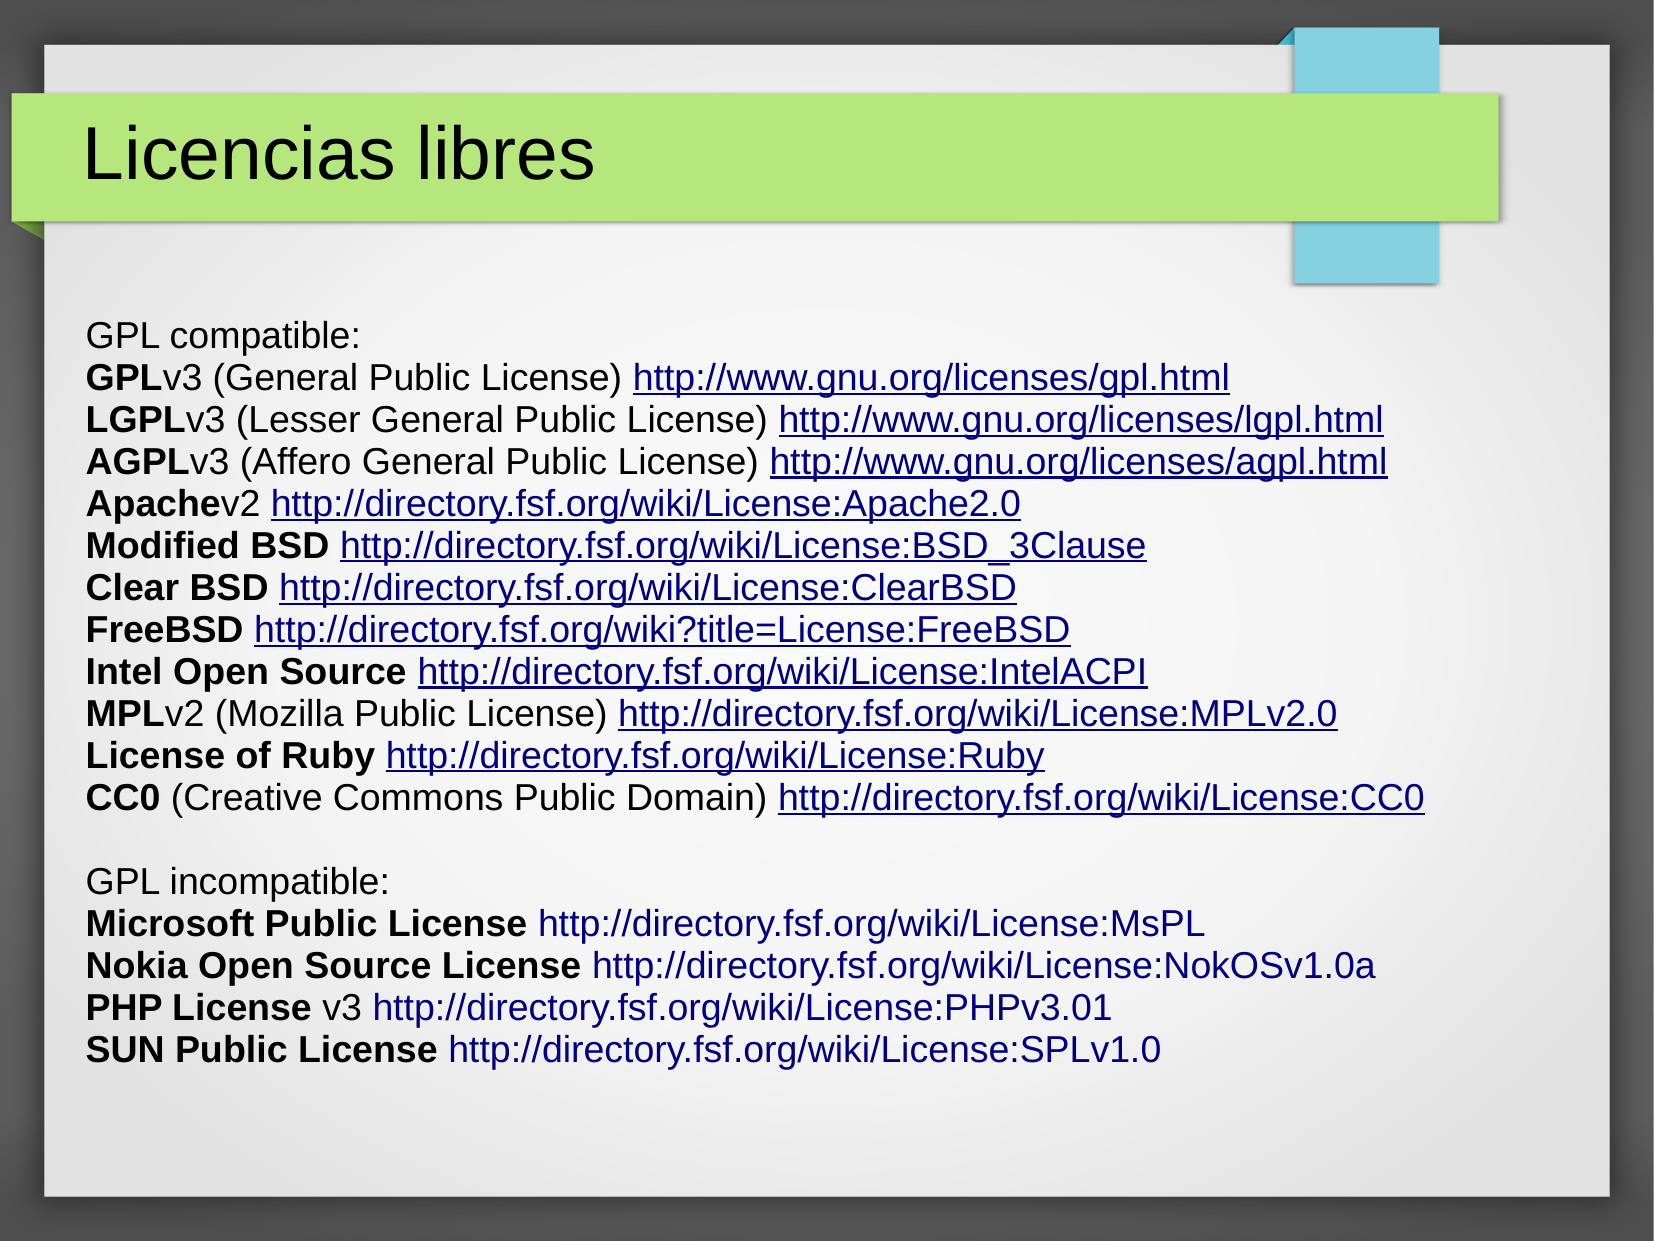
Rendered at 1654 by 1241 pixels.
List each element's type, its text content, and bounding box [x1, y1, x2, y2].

text_box GPL compatible: GPLv3 (General Public License) http://www.gnu.org/licenses/gpl.html LGPLv3 (Lesser General Public License) http://www.gnu.org/licenses/lgpl.html AGPLv3 (Affero General Public License) http://www.gnu.org/licenses/agpl.html Apachev2 http://directory.fsf.org/wiki/License:Apache2.0 Modified BSD http://directory.fsf.org/wiki/License:BSD_3Clause Clear BSD http://directory.fsf.org/wiki/License:ClearBSD FreeBSD http://directory.fsf.org/wiki?title=License:FreeBSD Intel Open Source http://directory.fsf.org/wiki/License:IntelACPI MPLv2 (Mozilla Public License) http://directory.fsf.org/wiki/License:MPLv2.0 License of Ruby http://directory.fsf.org/wiki/License:Ruby CC0 (Creative Commons Public Domain) http://directory.fsf.org/wiki/License:CC0 GPL incompatible: Microsoft Public License http://directory.fsf.org/wiki/License:MsPL Nokia Open Source License http://directory.fsf.org/wiki/License:NokOSv1.0a PHP License v3 http://directory.fsf.org/wiki/License:PHPv3.01 SUN Public License http://directory.fsf.org/wiki/License:SPLv1.0 [70, 307, 1571, 1125]
title Licencias libres [82, 94, 1264, 213]
picture [0, 0, 1654, 1241]
